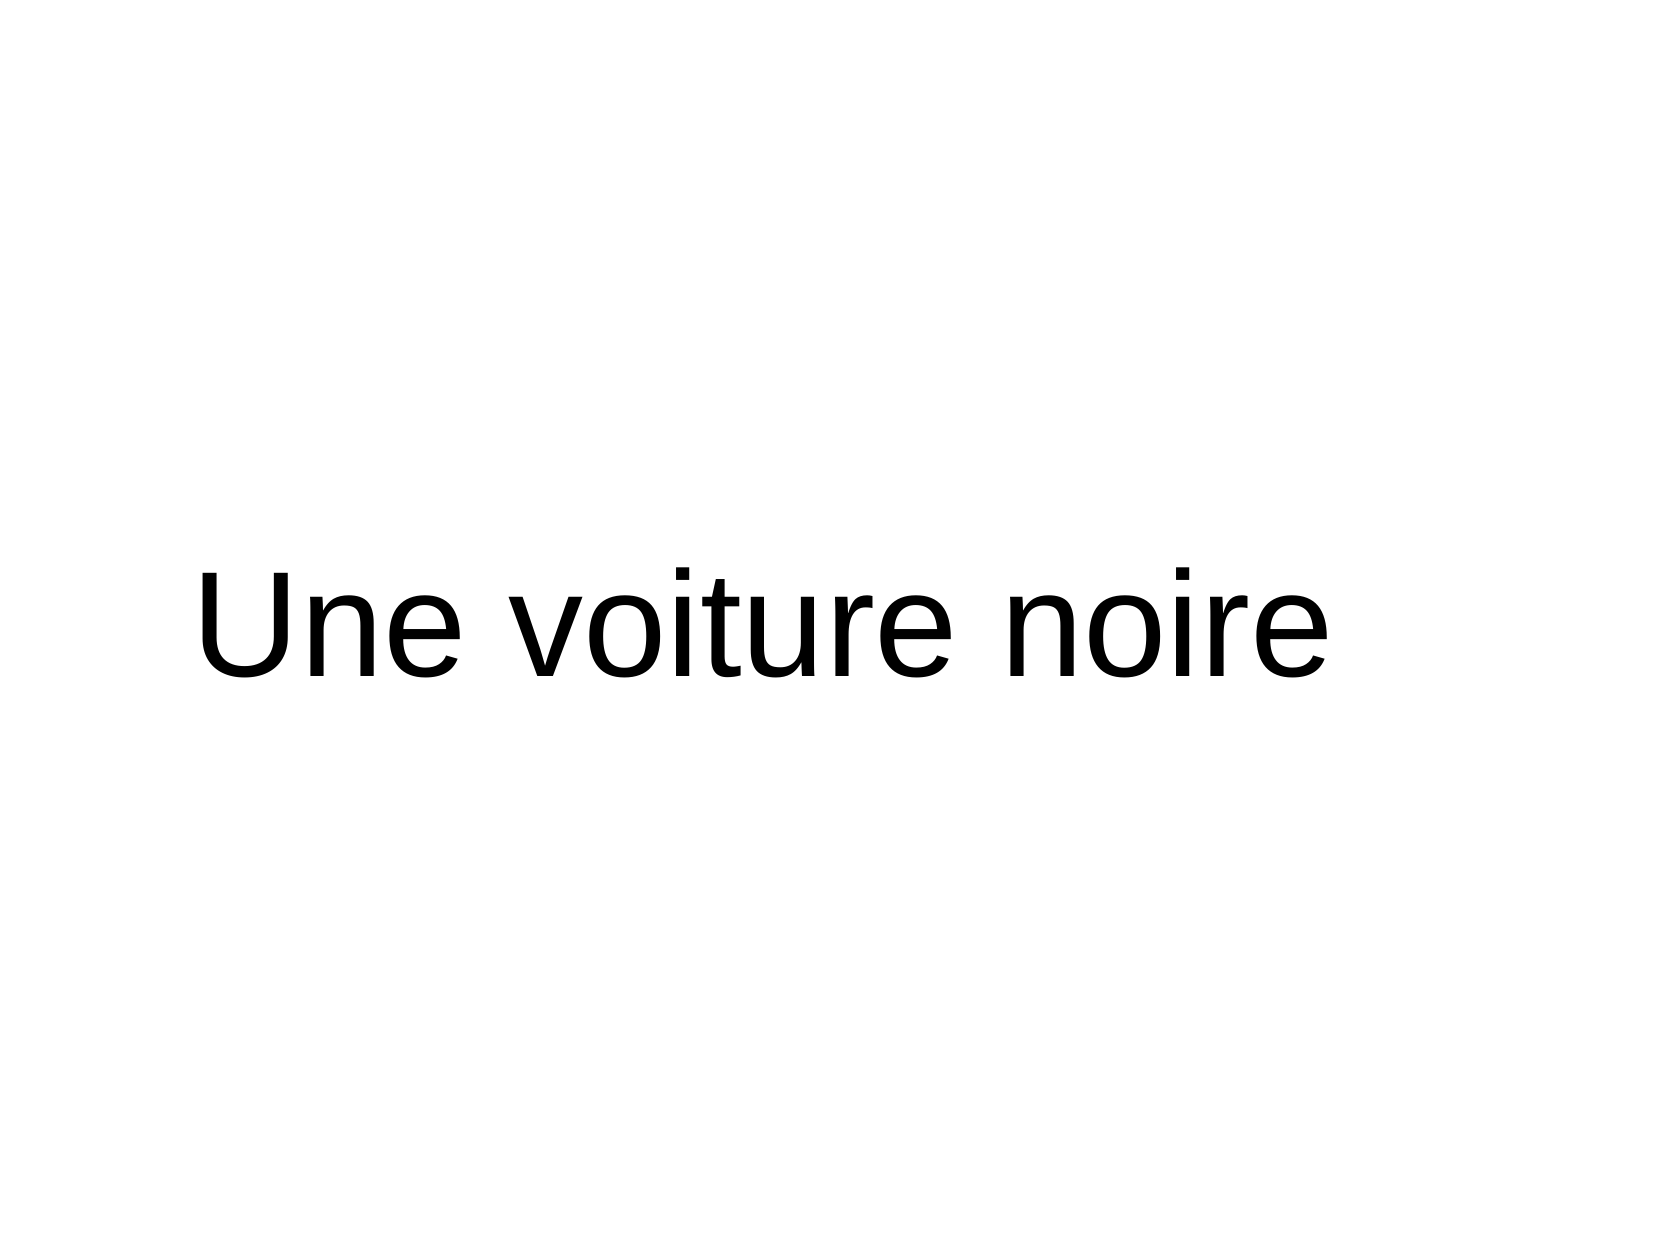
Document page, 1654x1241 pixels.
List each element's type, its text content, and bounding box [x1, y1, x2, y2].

text_box Une voiture noire [177, 533, 1506, 798]
